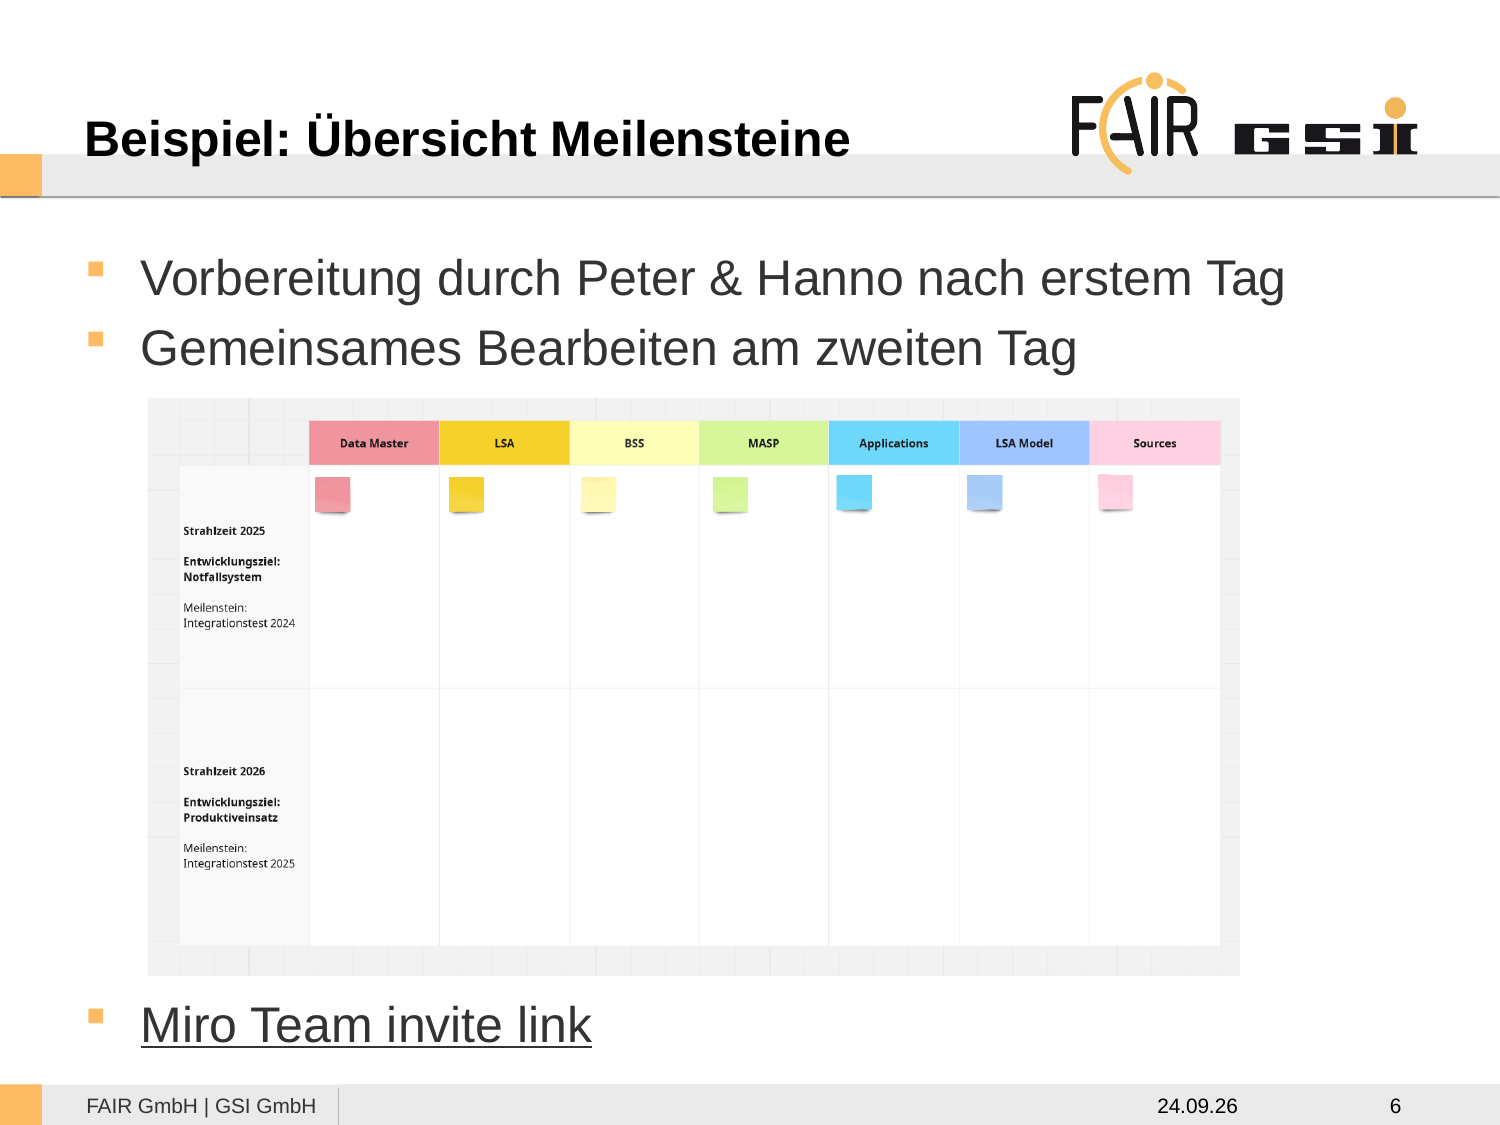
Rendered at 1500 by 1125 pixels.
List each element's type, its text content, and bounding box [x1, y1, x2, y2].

picture [147, 398, 1241, 976]
list Vorbereitung durch Peter & Hanno nach erstem Tag Gemeinsames Bearbeiten am zweiten Tag Miro Team invite link [69, 237, 1417, 1043]
picture [1071, 70, 1199, 177]
title Beispiel: Übersicht Meilensteine [69, 44, 986, 174]
picture [1233, 95, 1419, 154]
